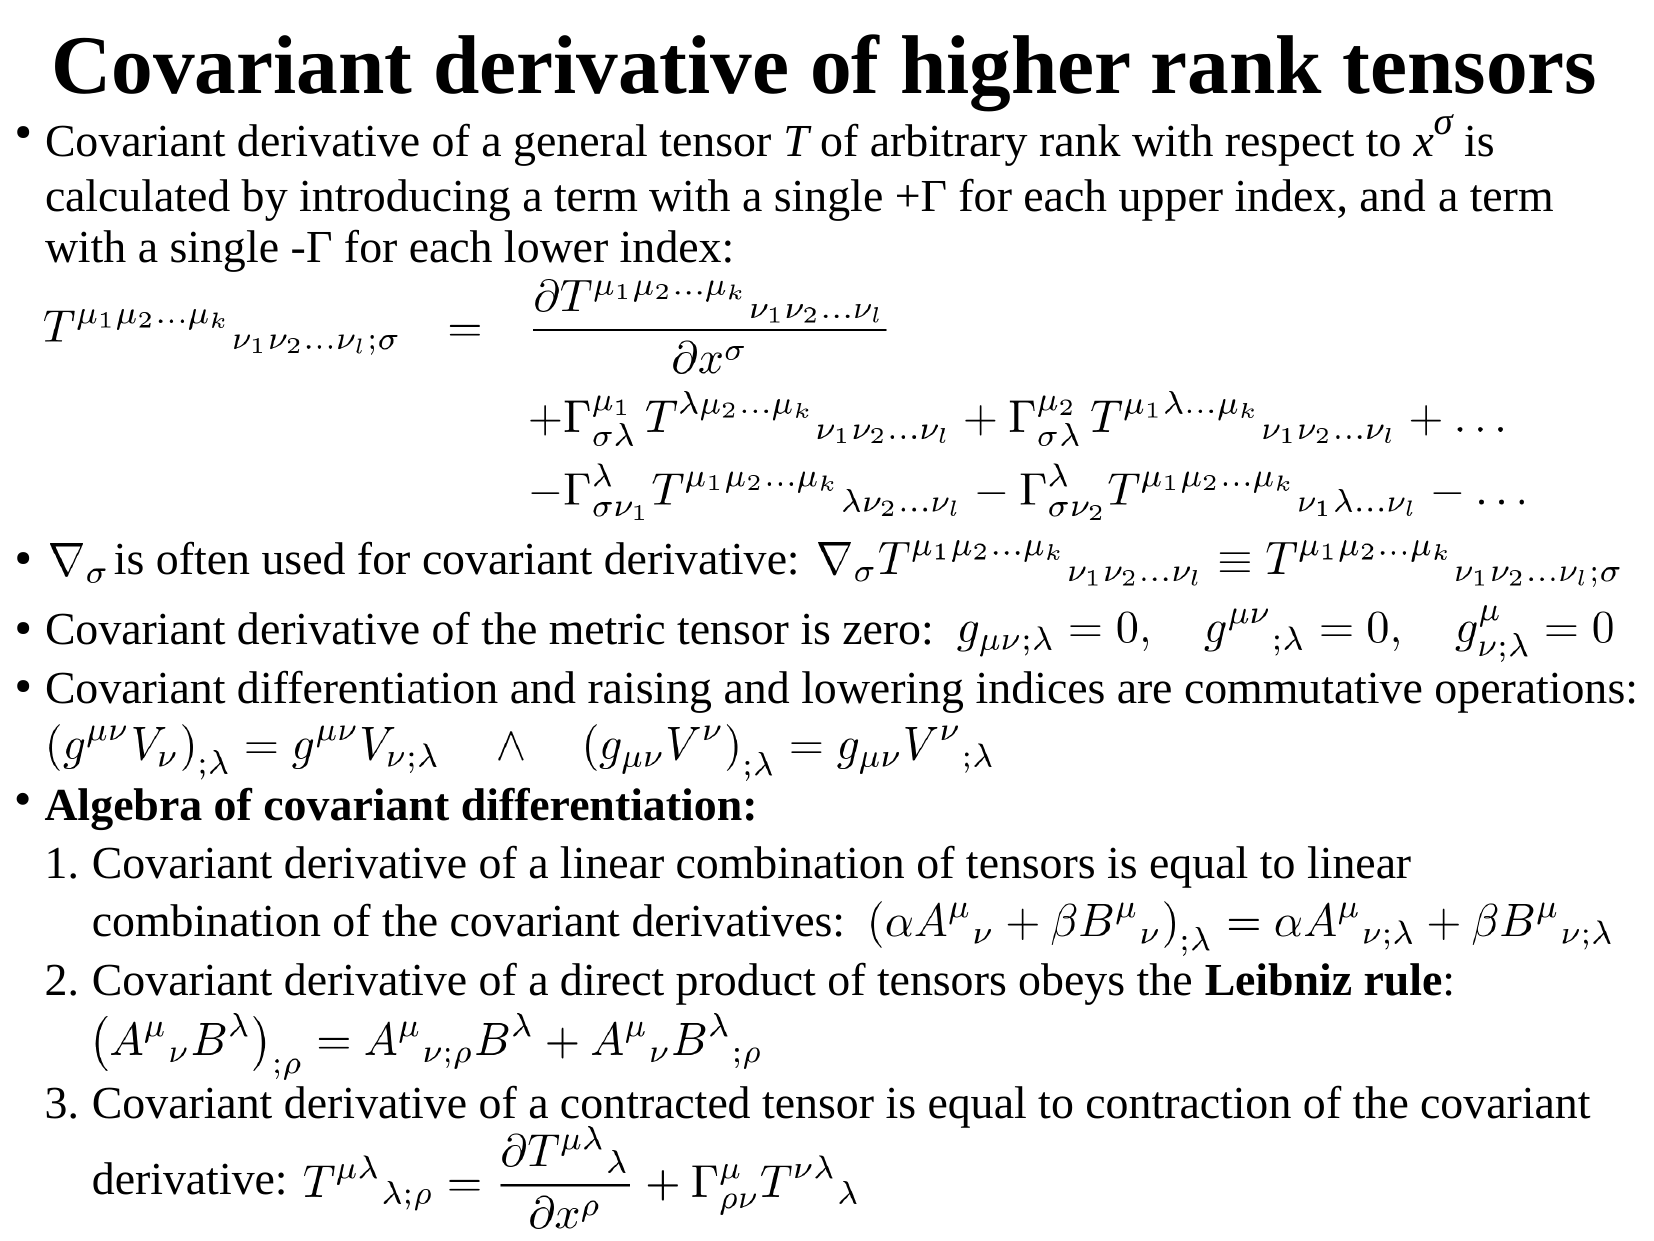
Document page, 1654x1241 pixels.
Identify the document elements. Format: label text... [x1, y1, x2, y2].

picture [303, 1126, 857, 1229]
list Covariant derivative of a general tensor T of arbitrary rank with respect to xσ is calculated by introducing a term with a single +Γ for each upper index, and a term with a single -Γ for each lower index: is often used for covariant derivative: Covariant derivative of the metric tensor is zero: Covariant differentiation and raising and lowering indices are commutative operations: Algebra of covariant differentiation: Covariant derivative of a linear combination of tensors is equal to linear combination of the covariant derivatives: Covariant derivative of a direct product of tensors obeys the Leibniz rule: Covariant derivative of a contracted tensor is equal to contraction of the covariant derivative: [15, 96, 1645, 1222]
picture [95, 1013, 760, 1080]
picture [43, 278, 1524, 520]
title Covariant derivative of higher rank tensors [37, 18, 1613, 96]
picture [957, 605, 1613, 662]
picture [817, 540, 1620, 587]
picture [49, 543, 106, 583]
picture [49, 724, 992, 781]
picture [871, 901, 1611, 956]
